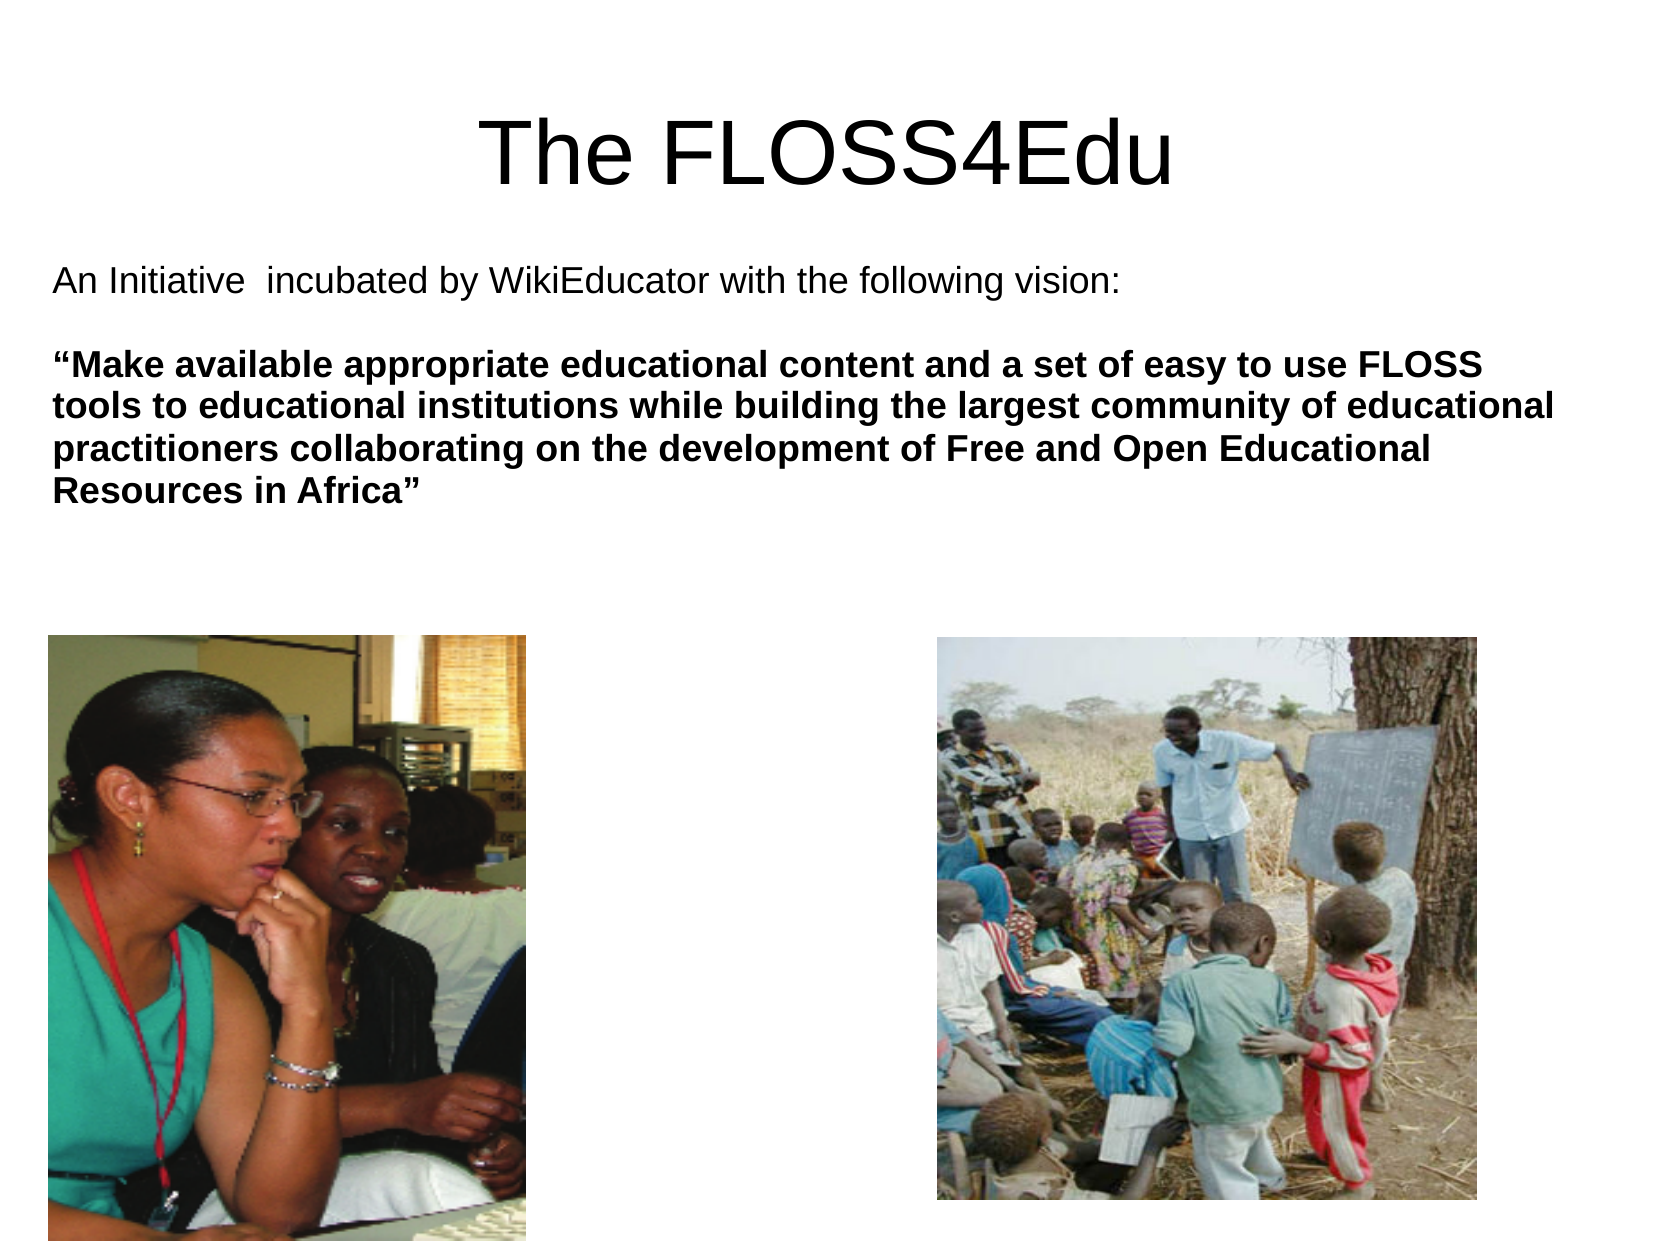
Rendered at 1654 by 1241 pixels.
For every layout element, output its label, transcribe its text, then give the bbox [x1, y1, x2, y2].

title The FLOSS4Edu [82, 49, 1571, 251]
text_box [637, 266, 1501, 339]
text_box An Initiative incubated by WikiEducator with the following vision: “Make available appropriate educational content and a set of easy to use FLOSS tools to educational institutions while building the largest community of educational practitioners collaborating on the development of Free and Open Educational Resources in Africa” [37, 251, 1576, 638]
picture [48, 635, 526, 1241]
picture [937, 637, 1477, 1201]
